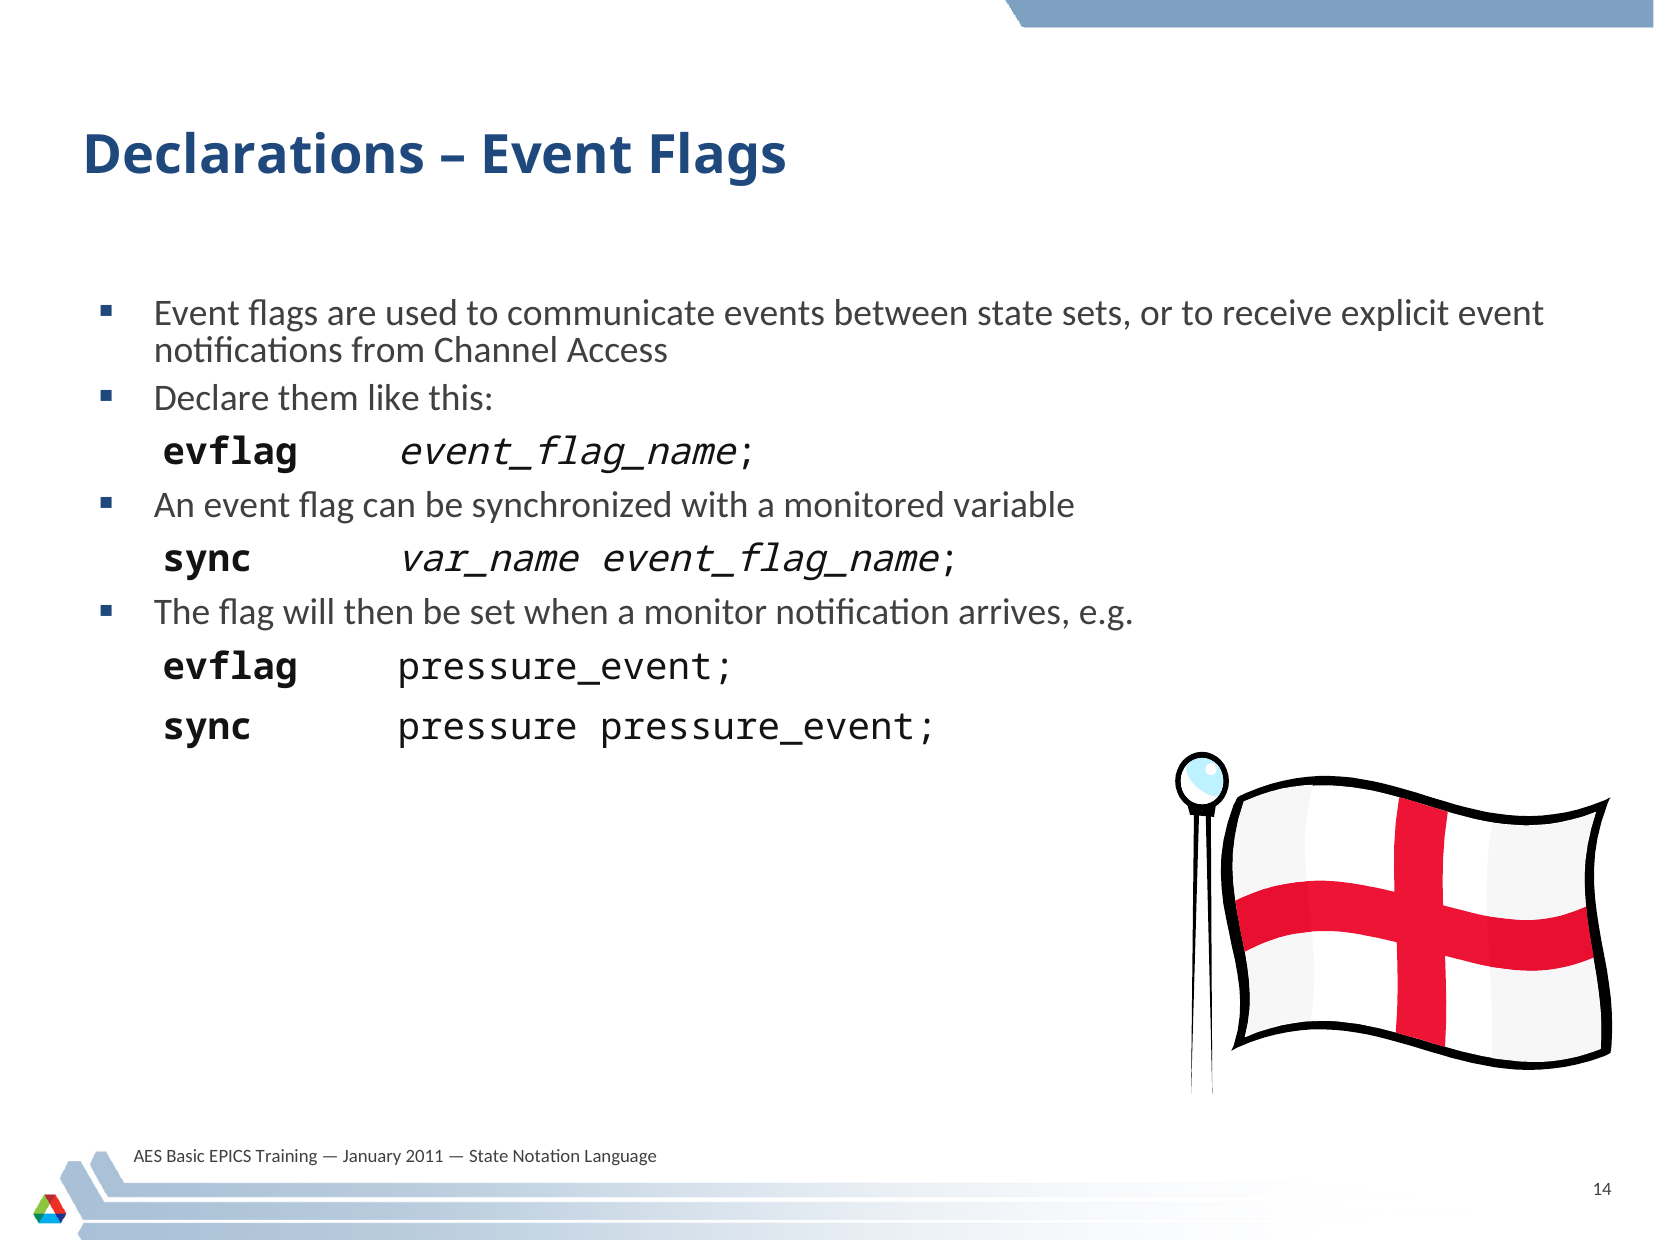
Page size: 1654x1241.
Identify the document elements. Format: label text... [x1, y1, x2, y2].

picture [1175, 751, 1613, 1094]
picture [0, 1143, 1654, 1240]
picture [0, 0, 1654, 29]
list Event flags are used to communicate events between state sets, or to receive explicit event notifications from Channel Access Declare them like this: evflag event_flag_name; An event flag can be synchronized with a monitored variable sync var_name event_flag_name; The flag will then be set when a monitor notification arrives, e.g. evflag pressure_event; sync pressure pressure_event; [82, 289, 1571, 1124]
title Declarations – Event Flags [82, 49, 1571, 257]
